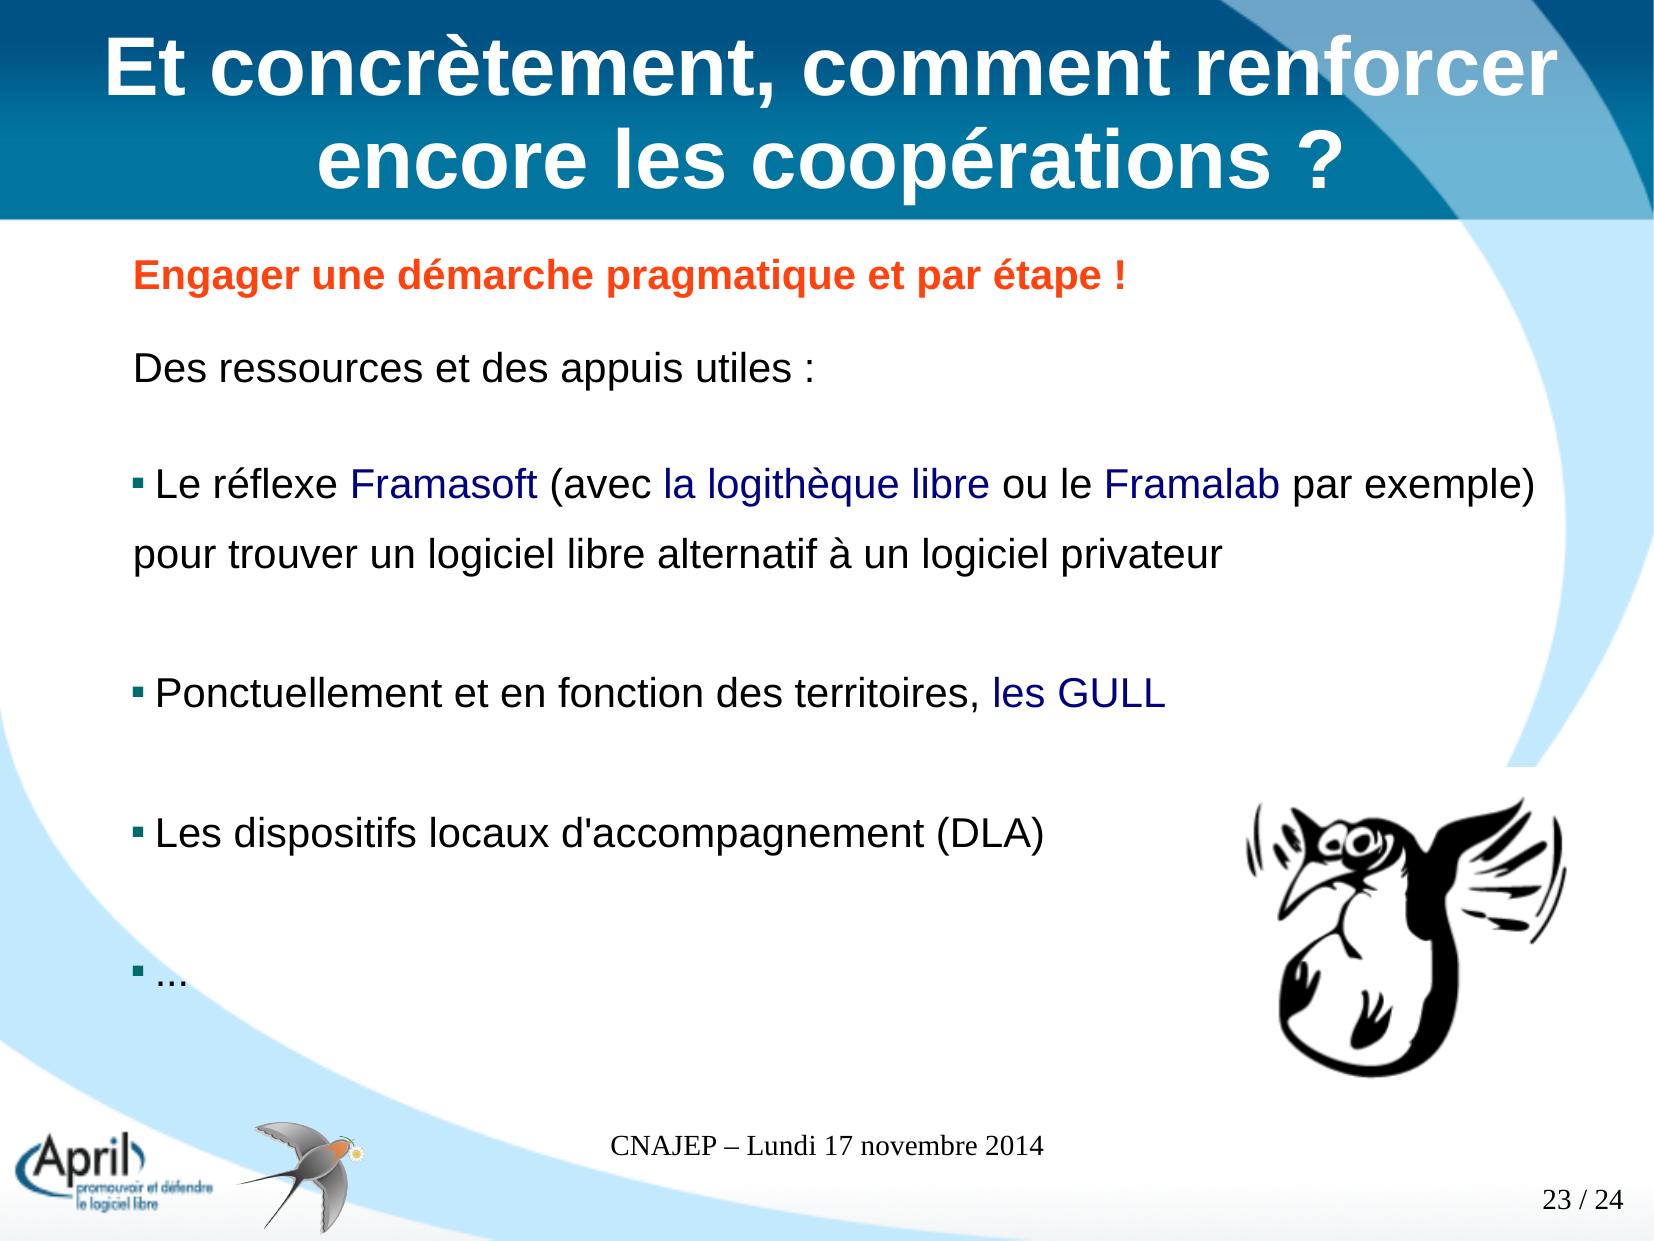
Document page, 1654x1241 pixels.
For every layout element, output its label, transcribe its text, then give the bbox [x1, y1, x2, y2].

text_box Et concrètement, comment renforcer encore les coopérations ? [88, 20, 1576, 207]
text_box Engager une démarche pragmatique et par étape ! Des ressources et des appuis utiles : Le réflexe Framasoft (avec la logithèque libre ou le Framalab par exemple) pour trouver un logiciel libre alternatif à un logiciel privateur Ponctuellement et en fonction des territoires, les GULL Les dispositifs locaux d'accompagnement (DLA) ... [118, 244, 1565, 1189]
picture [0, 0, 1654, 1241]
